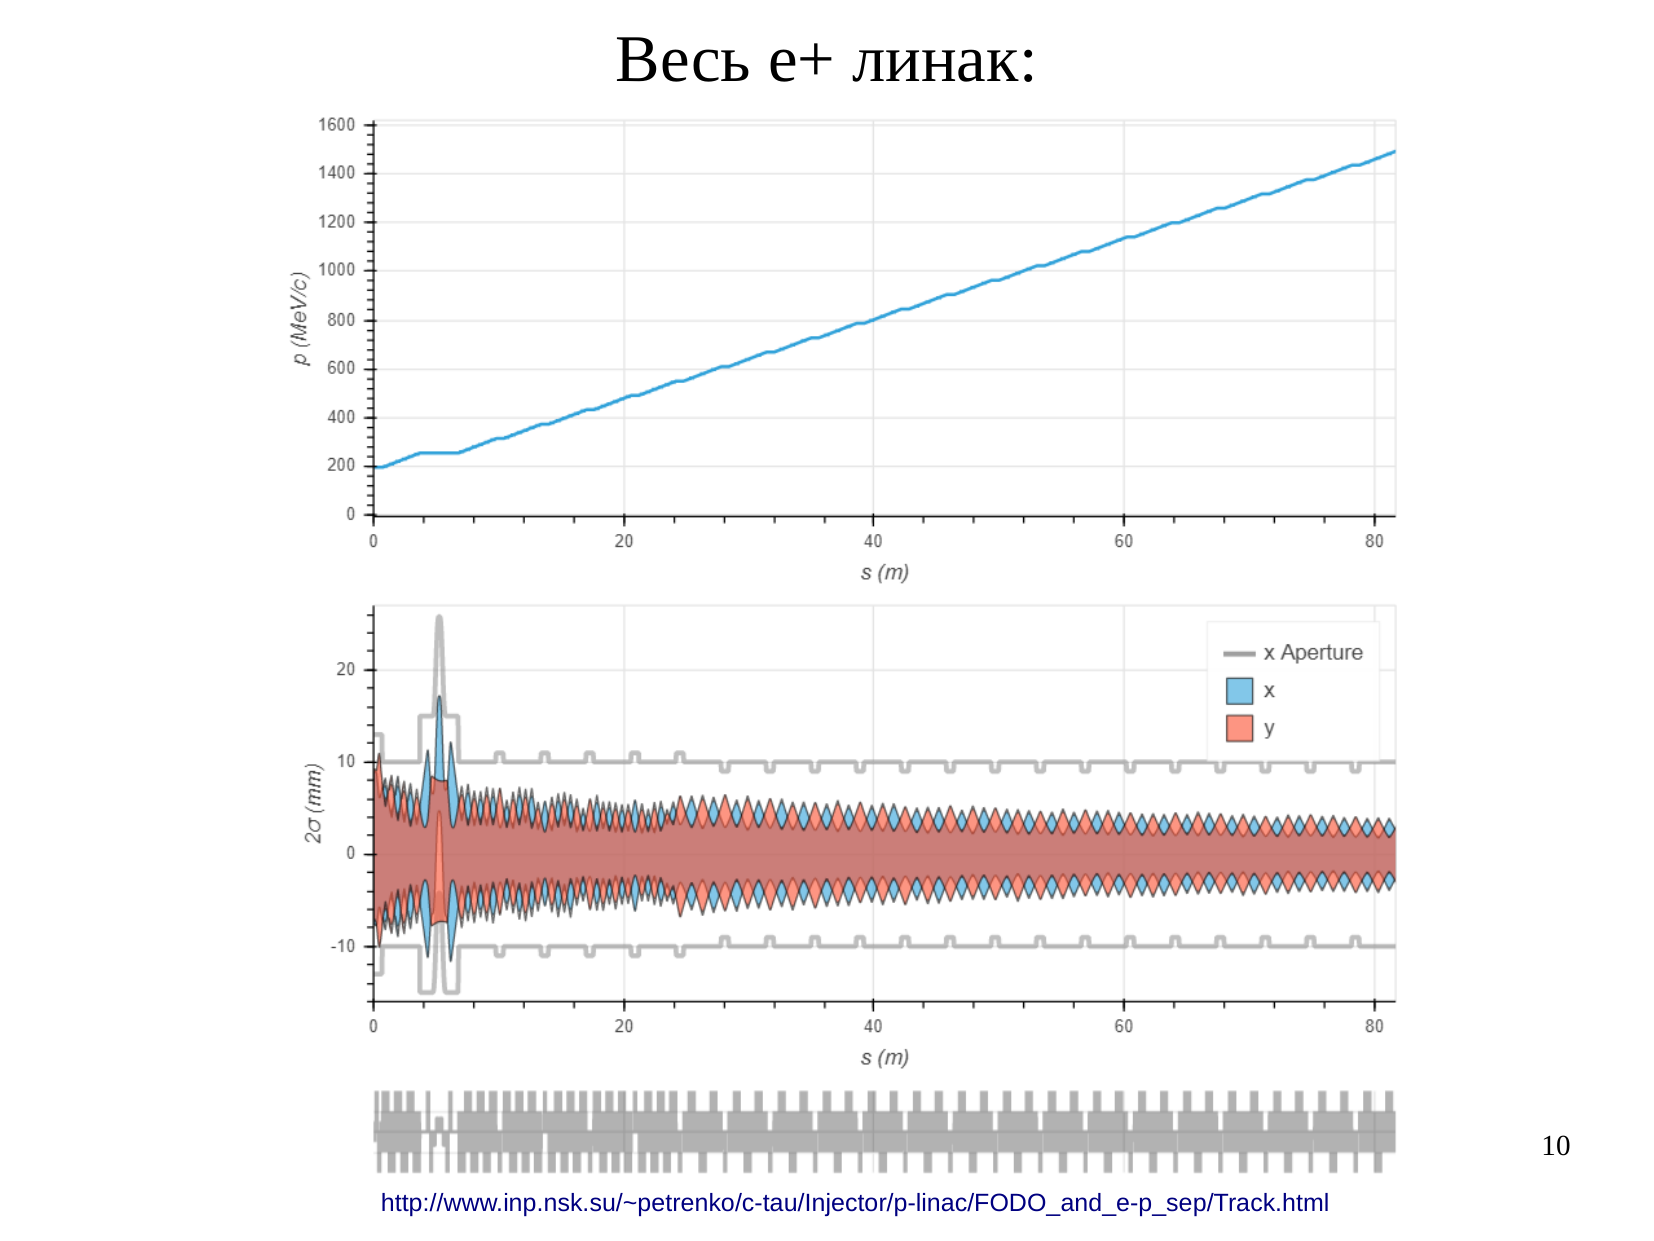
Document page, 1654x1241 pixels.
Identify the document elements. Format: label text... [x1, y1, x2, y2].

picture [283, 110, 1406, 1185]
title Весь e+ линак: [82, 11, 1571, 107]
text_box http://www.inp.nsk.su/~petrenko/c-tau/Injector/p-linac/FODO_and_e-p_sep/Track.html [366, 1181, 1640, 1239]
